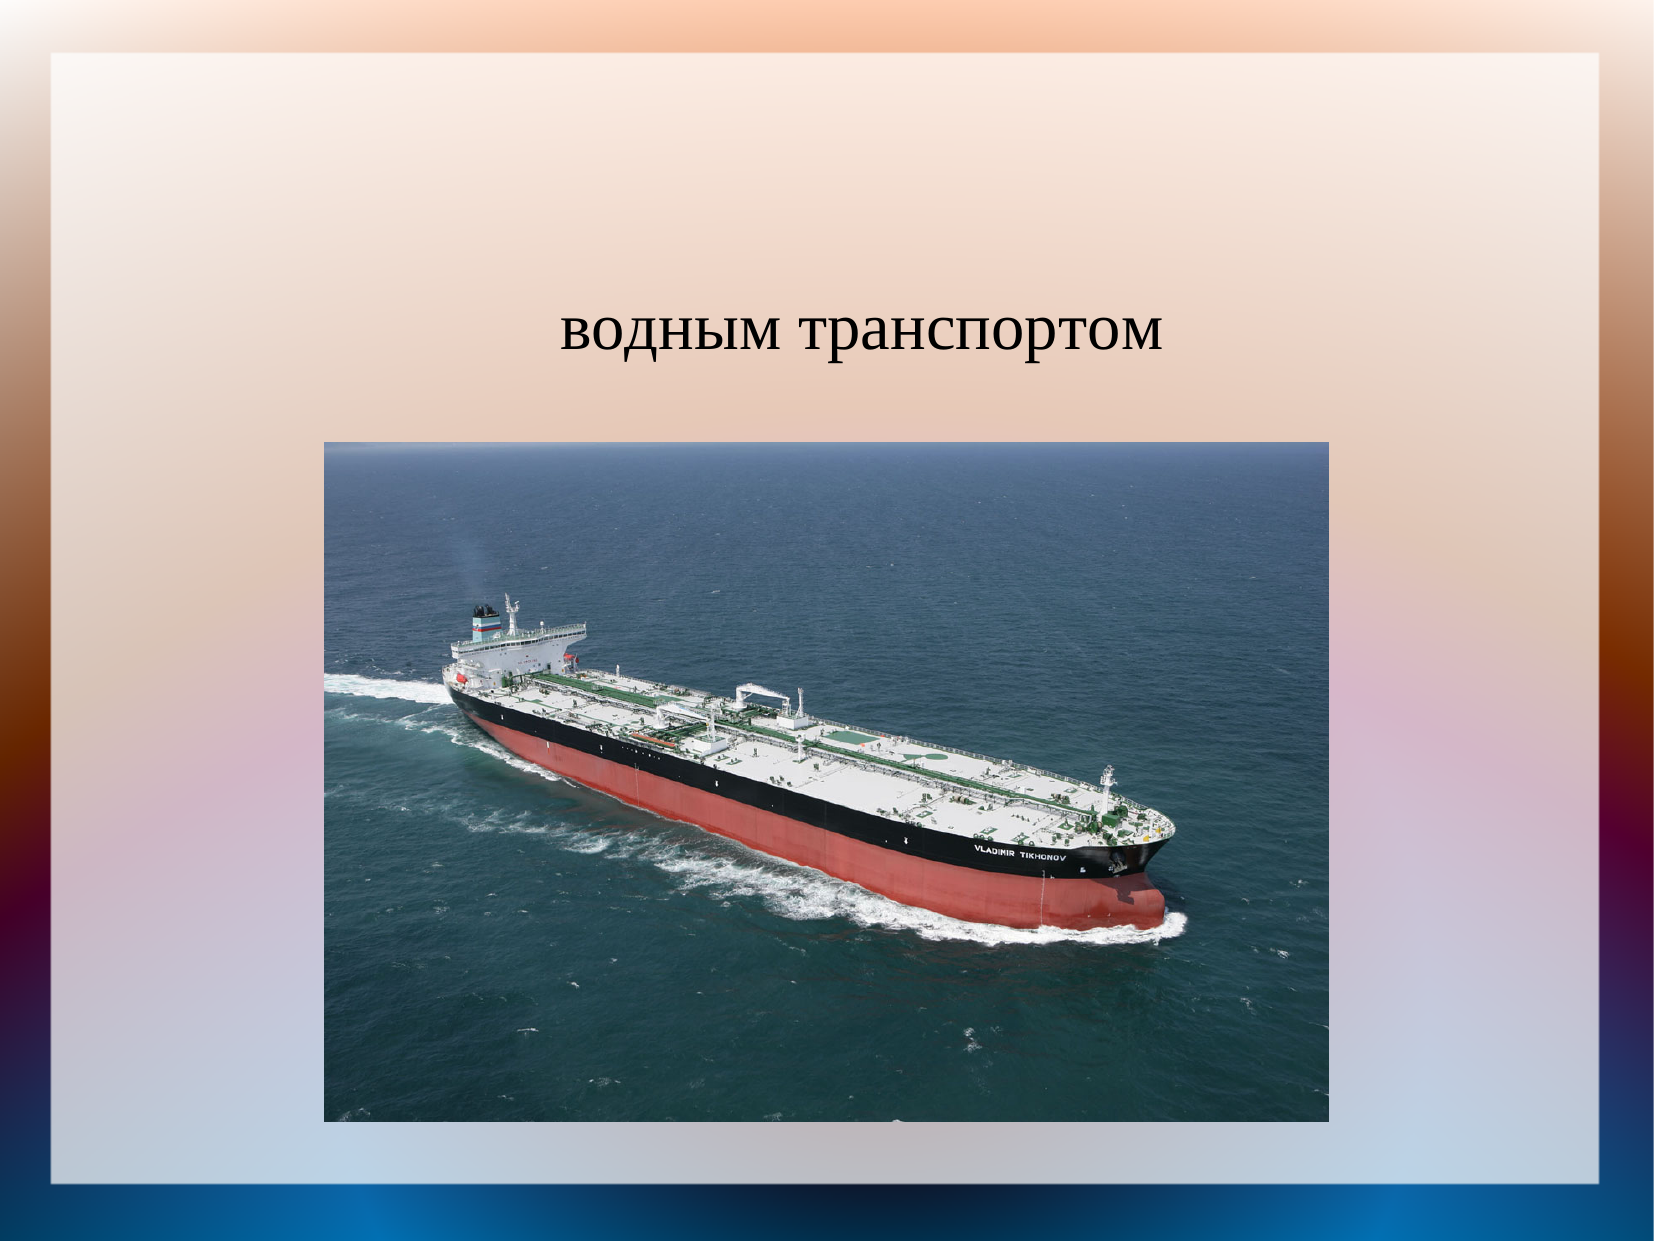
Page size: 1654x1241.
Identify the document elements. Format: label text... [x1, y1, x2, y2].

picture [0, 0, 1654, 1241]
list водным транспортом [82, 290, 1571, 1109]
